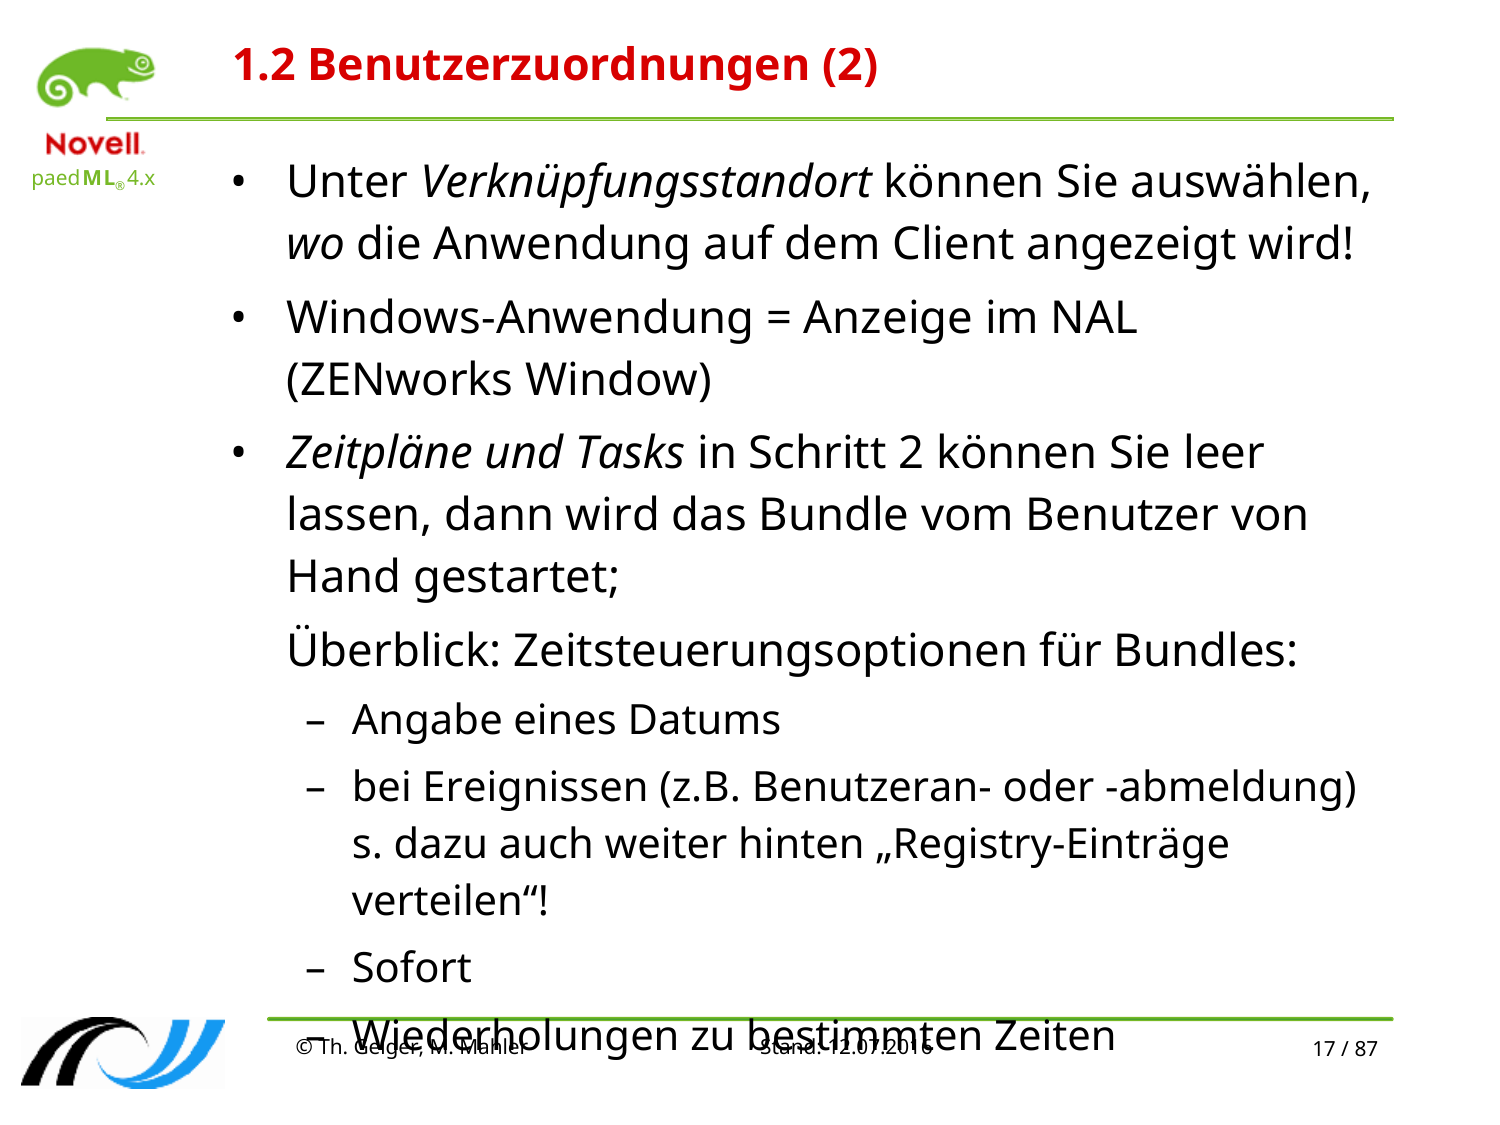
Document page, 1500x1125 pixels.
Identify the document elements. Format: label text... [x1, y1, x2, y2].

picture [24, 32, 167, 175]
title 1.2 Benutzerzuordnungen (2) [232, 0, 1388, 126]
list Unter Verknüpfungsstandort können Sie auswählen, wo die Anwendung auf dem Client angezeigt wird! Windows-Anwendung = Anzeige im NAL (ZENworks Window) Zeitpläne und Tasks in Schritt 2 können Sie leer lassen, dann wird das Bundle vom Benutzer von Hand gestartet; Überblick: Zeitsteuerungsoptionen für Bundles: Angabe eines Datums bei Ereignissen (z.B. Benutzeran- oder -abmeldung) s. dazu auch weiter hinten „Registry-Einträge verteilen“! Sofort Wiederholungen zu bestimmten Zeiten [230, 149, 1388, 919]
picture [21, 1017, 225, 1089]
